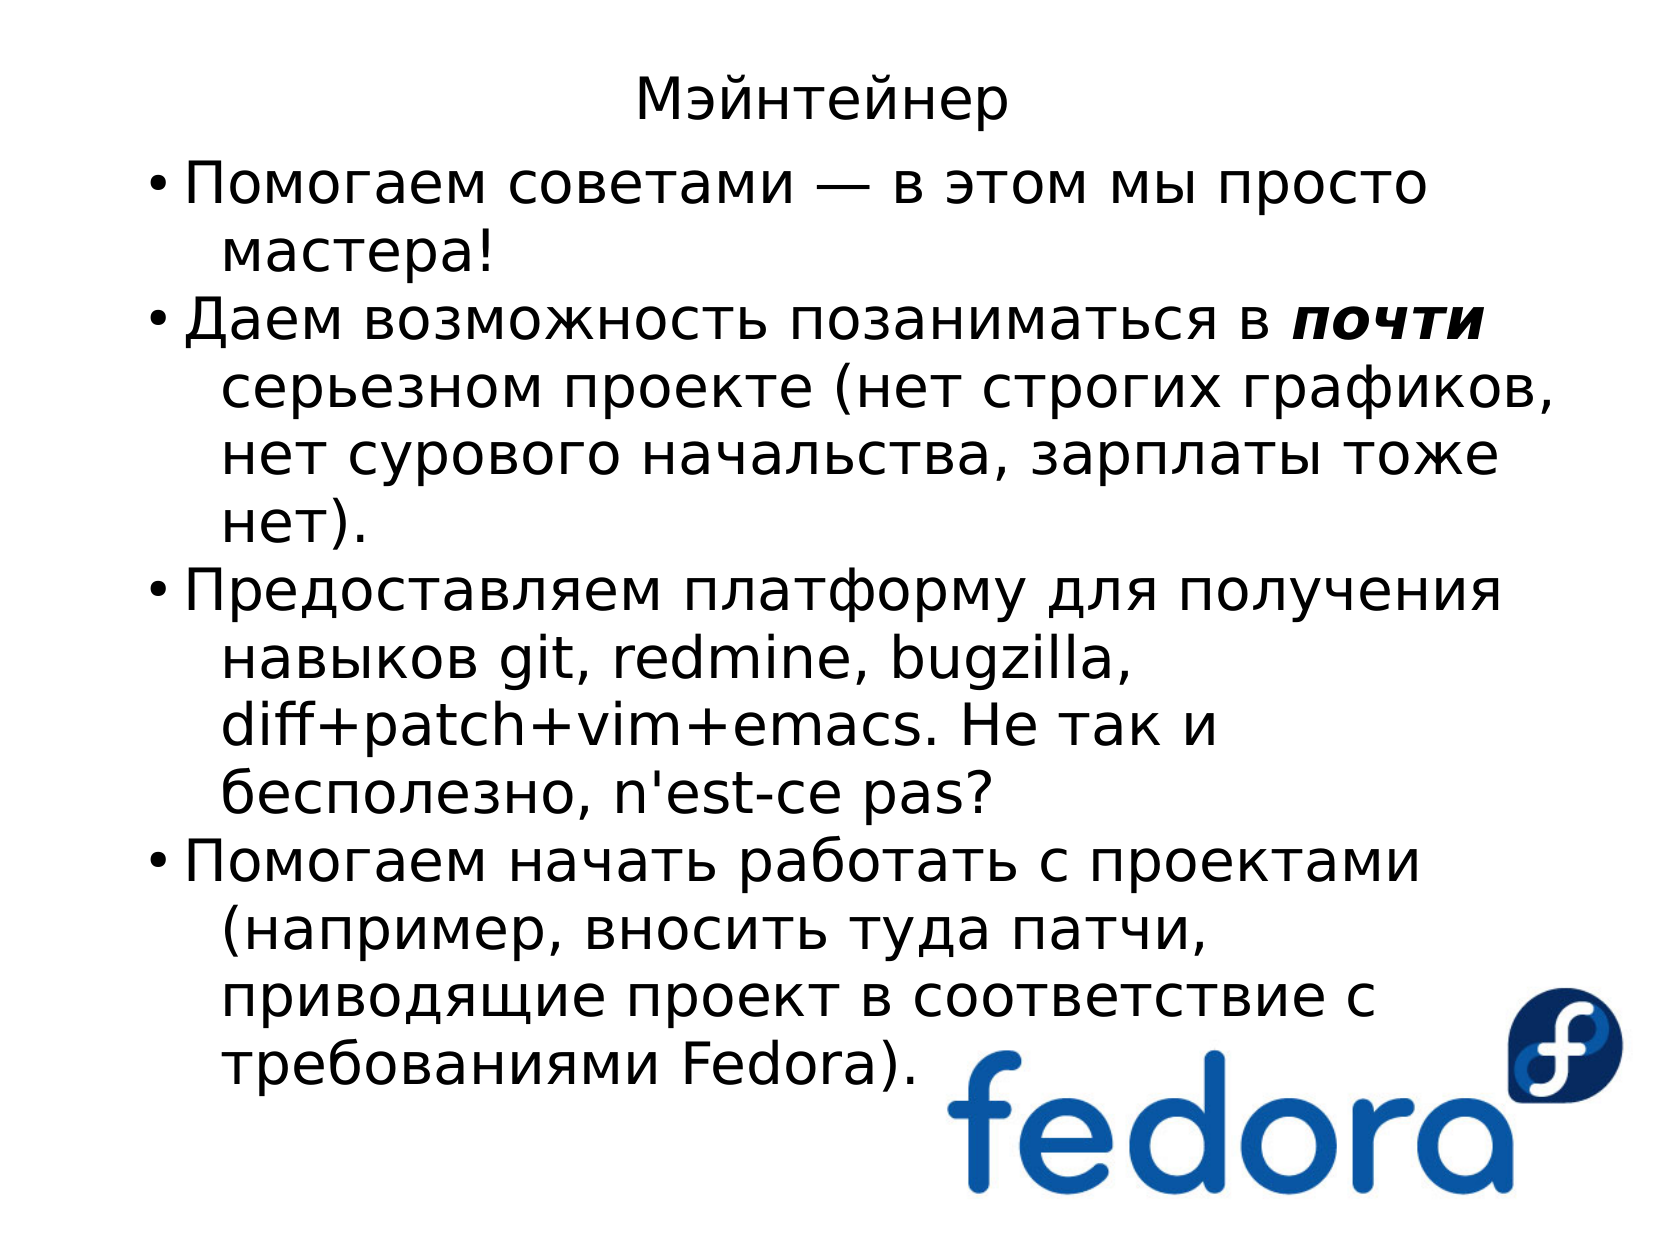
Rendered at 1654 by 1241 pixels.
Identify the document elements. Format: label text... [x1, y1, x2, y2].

subtitle Помогаем советами — в этом мы просто мастера! Даем возможность позаниматься в почти серьезном проекте (нет строгих графиков, нет сурового начальства, зарплаты тоже нет). Предоставляем платформу для получения навыков git, redmine, bugzilla, diff+patch+vim+emacs. Не так и бесполезно, n'est-ce pas? Помогаем начать работать с проектами (например, вносить туда патчи, приводящие проект в соответствие с требованиями Fedora). [75, 150, 1564, 1099]
picture [925, 967, 1638, 1223]
title Мэйнтейнер [75, 49, 1571, 151]
